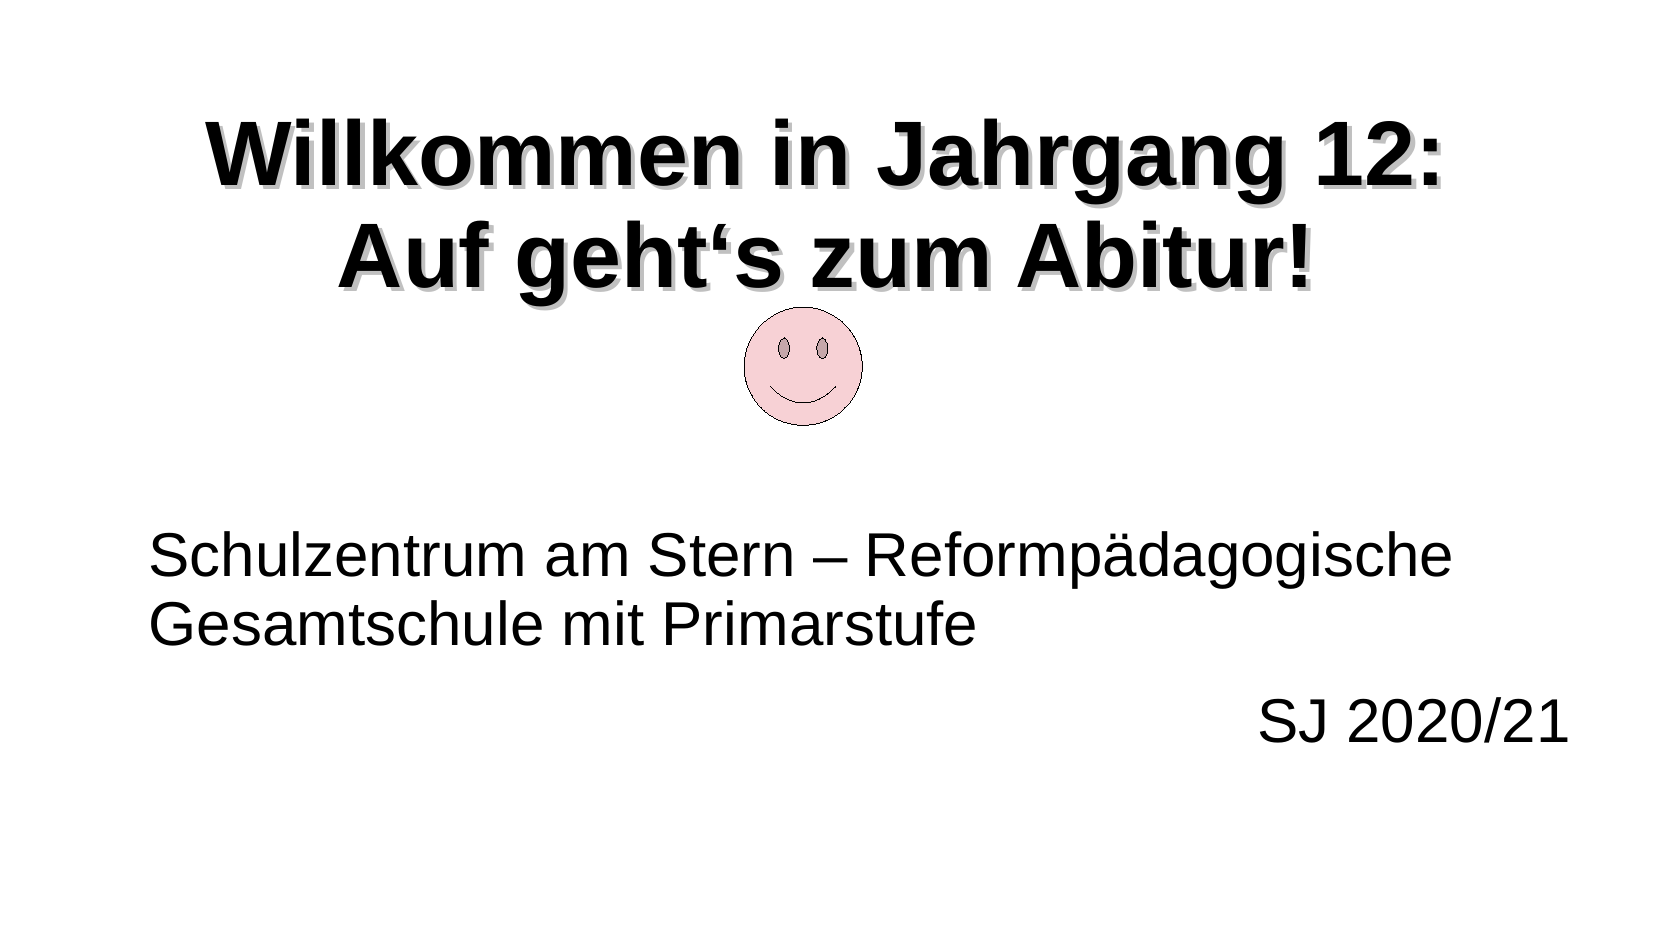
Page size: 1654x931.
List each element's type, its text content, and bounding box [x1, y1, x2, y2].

text_box [744, 307, 863, 426]
list Schulzentrum am Stern – Reformpädagogische Gesamtschule mit Primarstufe SJ 2020/21 [82, 519, 1571, 758]
title Willkommen in Jahrgang 12: Auf geht‘s zum Abitur! [82, 101, 1571, 308]
